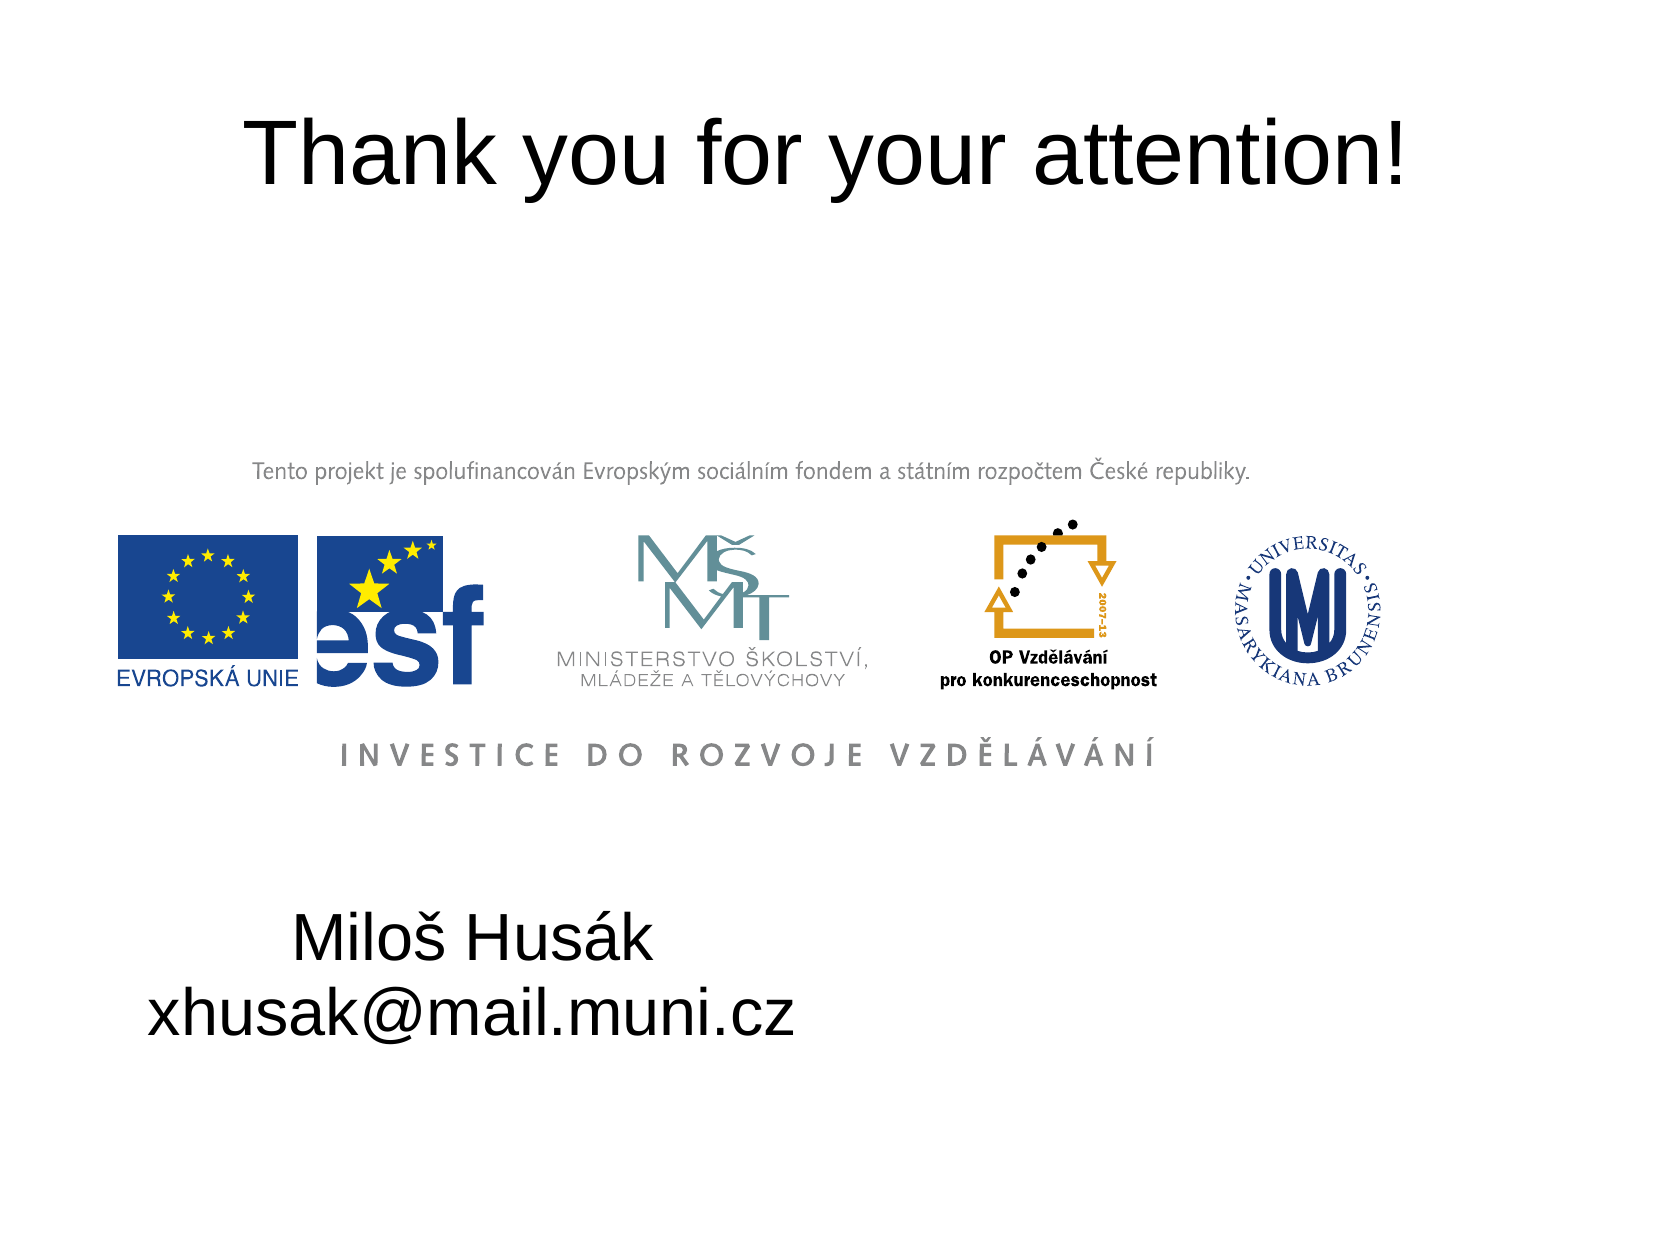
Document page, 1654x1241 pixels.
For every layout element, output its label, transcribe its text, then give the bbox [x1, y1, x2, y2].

subtitle Miloš Husák xhusak@mail.muni.cz [82, 787, 863, 1163]
picture [117, 457, 1381, 767]
title Thank you for your attention! [82, 49, 1571, 257]
